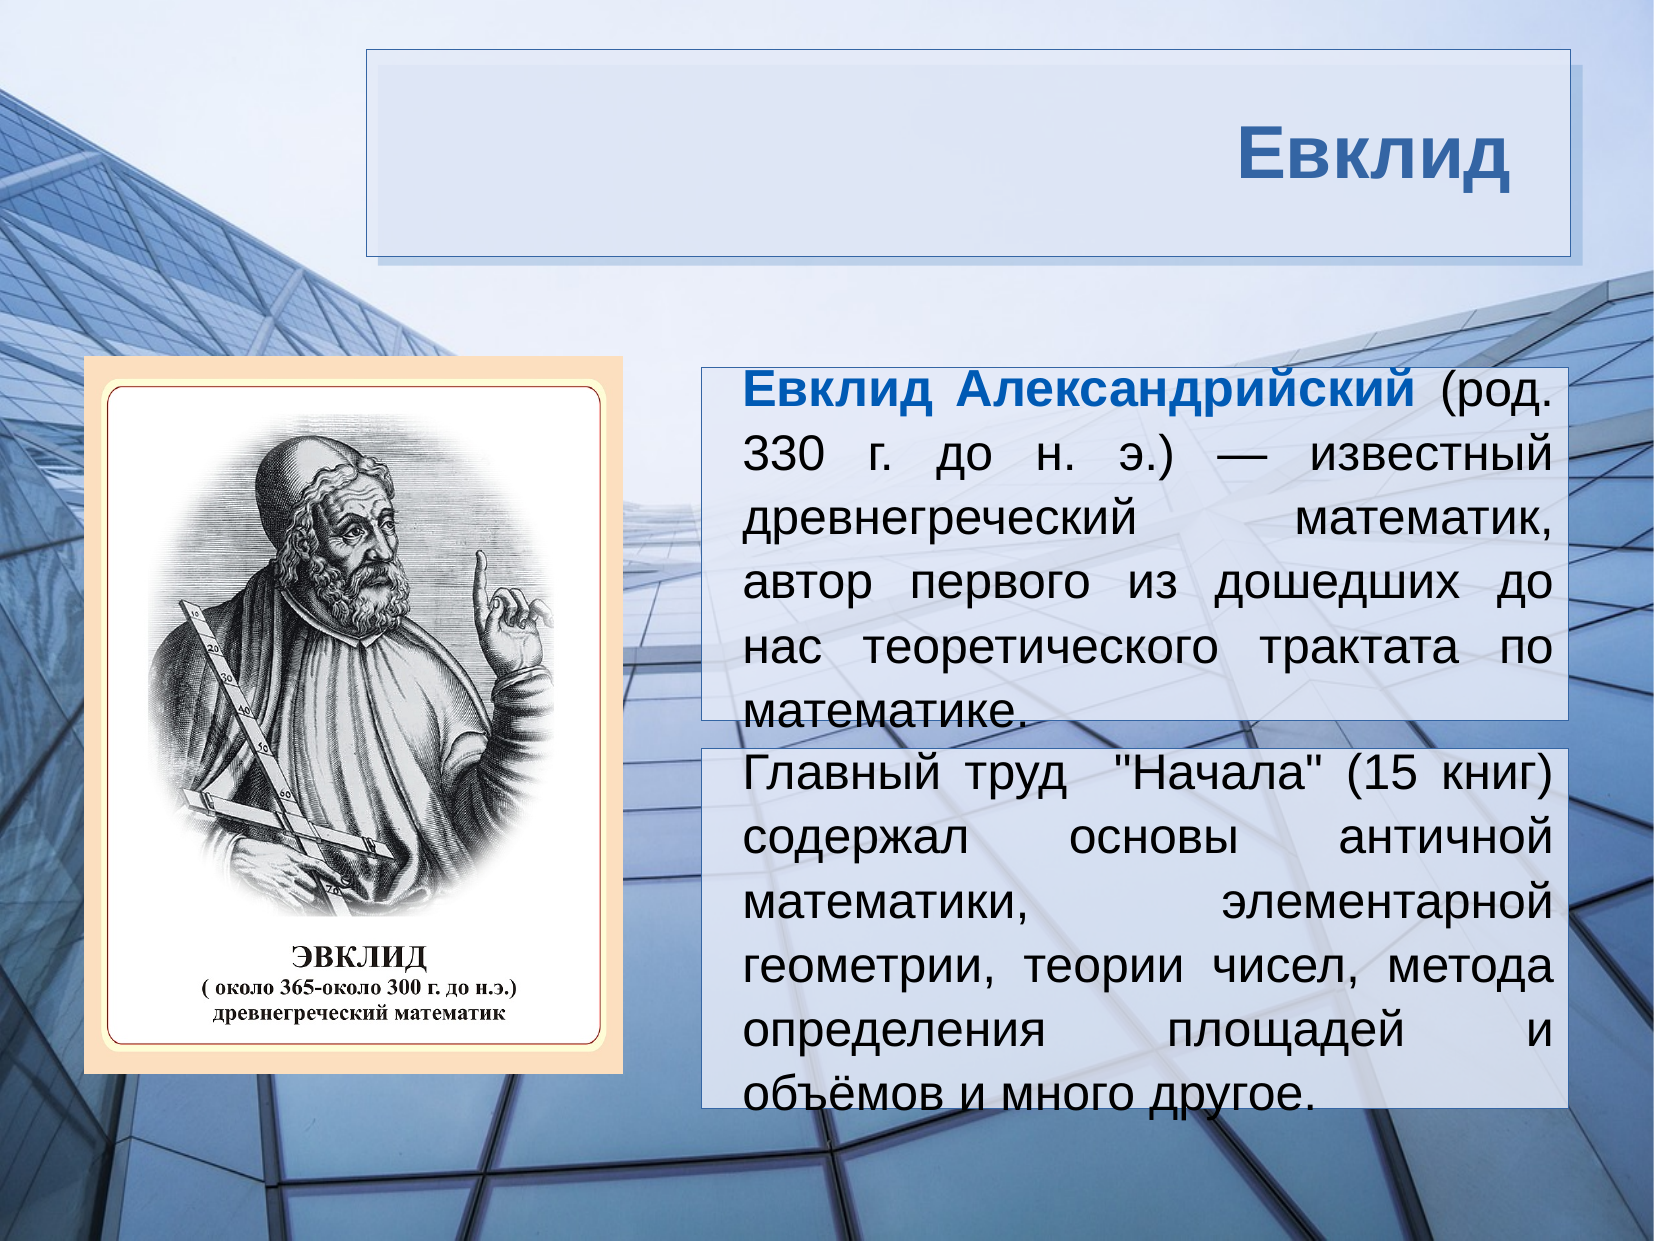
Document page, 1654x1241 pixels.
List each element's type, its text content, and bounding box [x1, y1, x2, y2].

text_box Главный труд "Начала" (15 книг) содержал основы античной математики, элементарной геометрии, теории чисел, метода определения площадей и объёмов и много другое. [701, 748, 1569, 1109]
title Евклид [366, 49, 1571, 257]
picture [0, 0, 1654, 1241]
text_box Евклид Александрийский (род. 330 г. до н. э.) — известный древнегреческий математик, автор первого из дошедших до нас теоретического трактата по математике. [701, 367, 1569, 721]
text_box [377, 64, 1583, 266]
